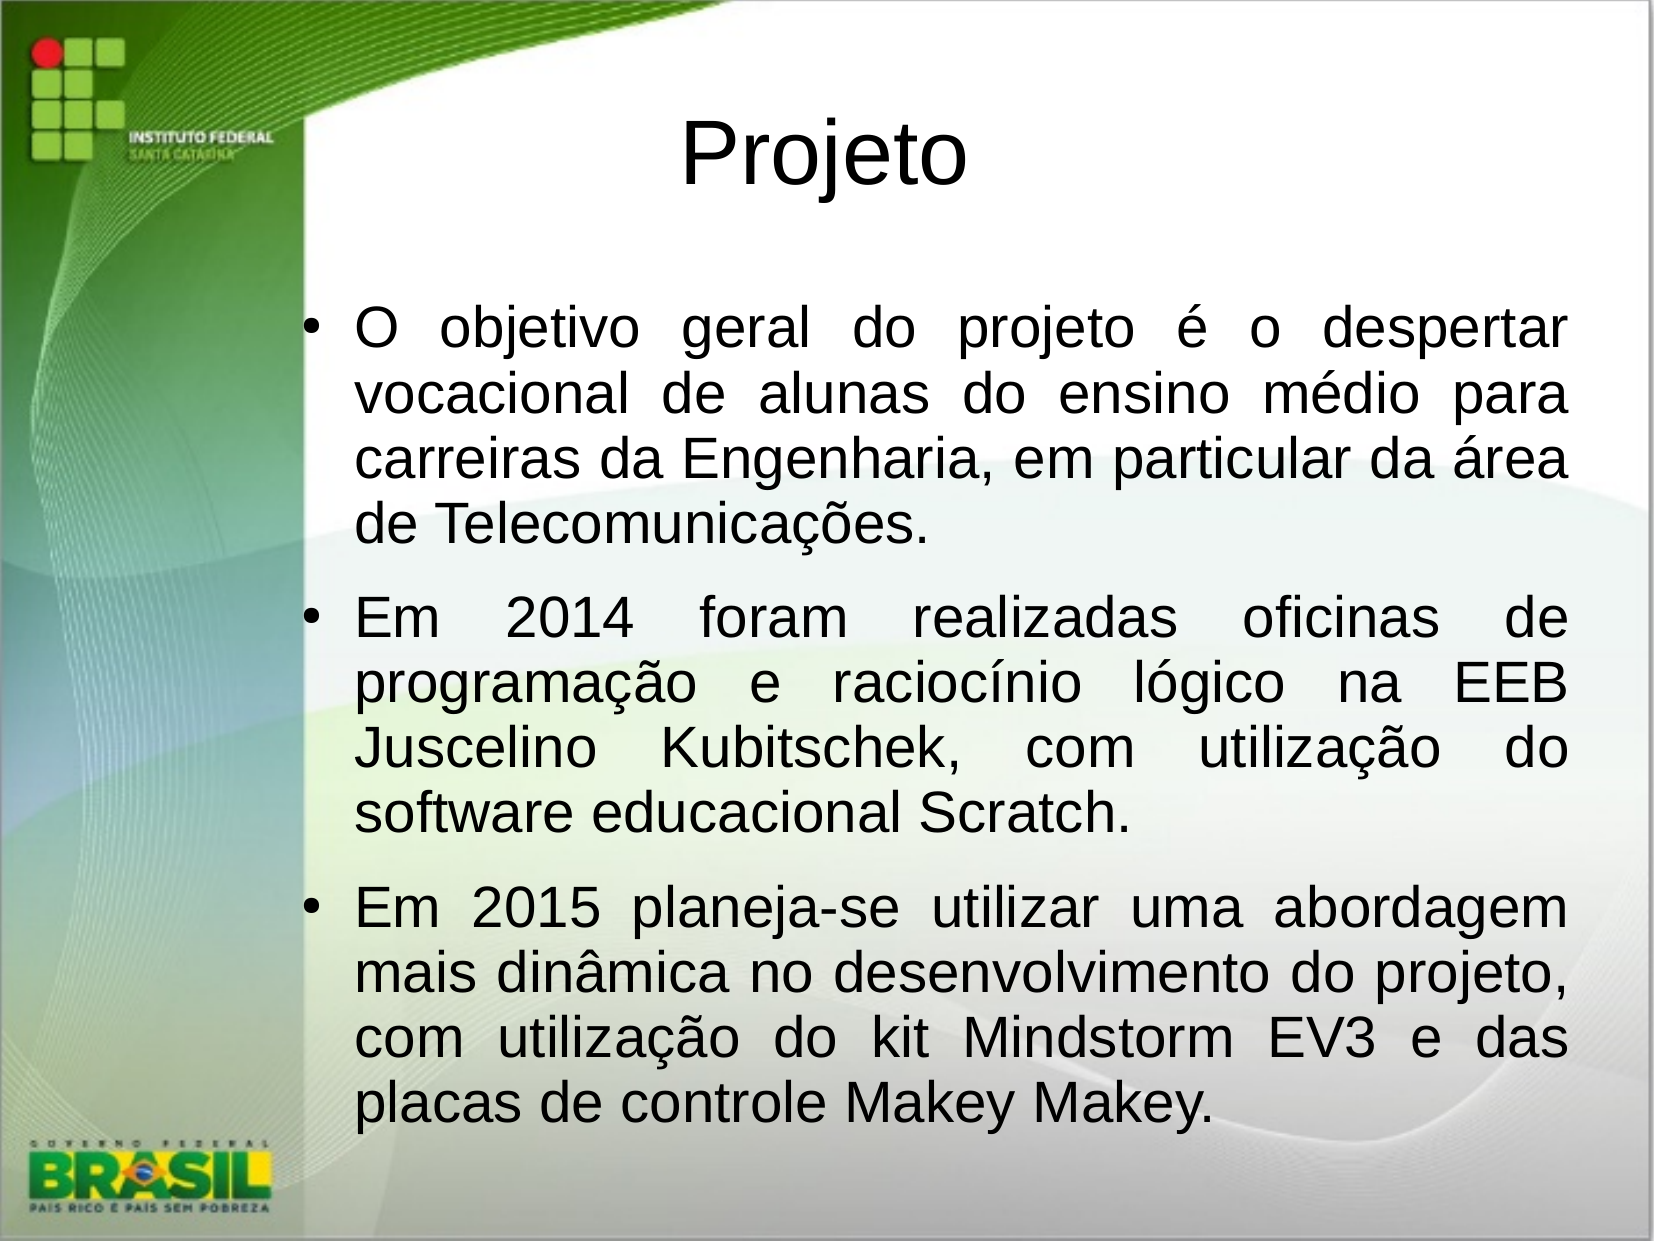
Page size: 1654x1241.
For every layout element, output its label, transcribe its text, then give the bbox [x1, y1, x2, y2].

title Projeto [82, 49, 1571, 257]
picture [0, 0, 1654, 1241]
list O objetivo geral do projeto é o despertar vocacional de alunas do ensino médio para carreiras da Engenharia, em particular da área de Telecomunicações. Em 2014 foram realizadas oficinas de programação e raciocínio lógico na EEB Juscelino Kubitschek, com utilização do software educacional Scratch. Em 2015 planeja-se utilizar uma abordagem mais dinâmica no desenvolvimento do projeto, com utilização do kit Mindstorm EV3 e das placas de controle Makey Makey. [283, 295, 1571, 1241]
